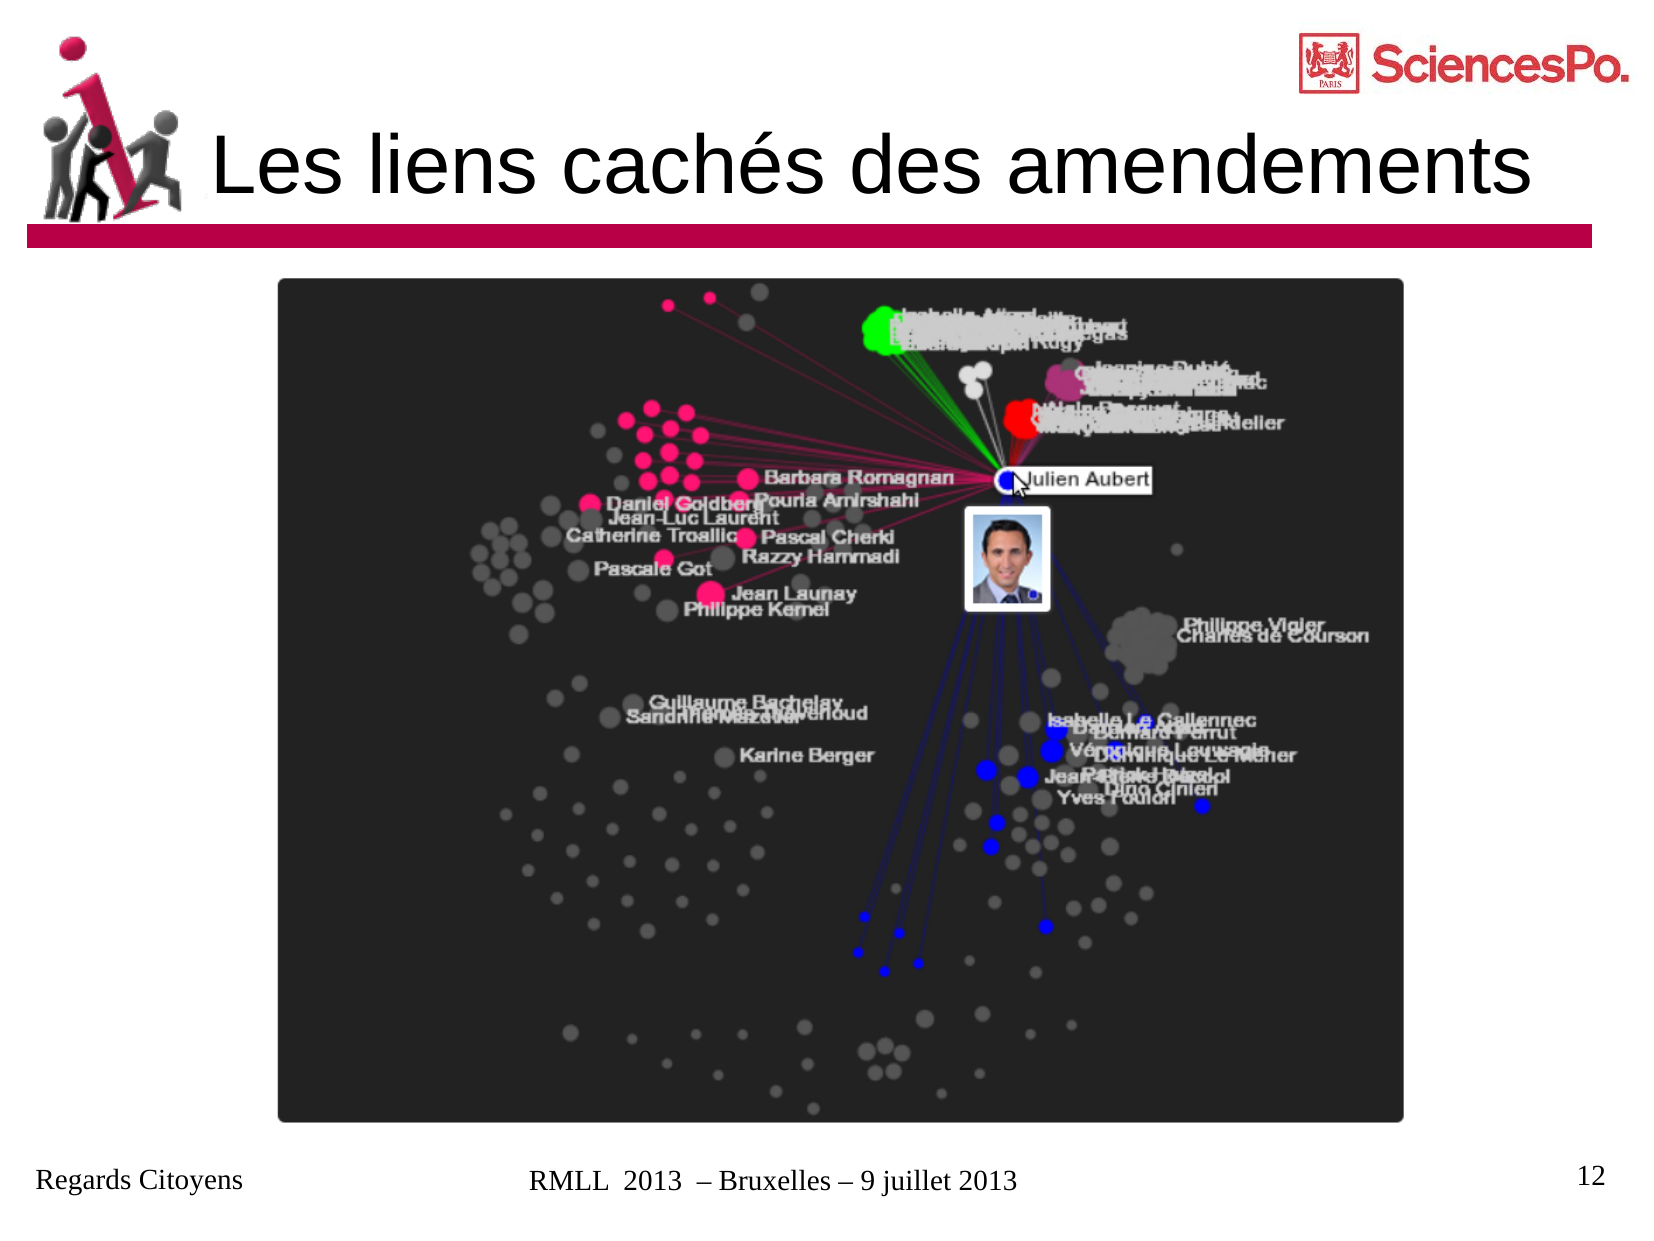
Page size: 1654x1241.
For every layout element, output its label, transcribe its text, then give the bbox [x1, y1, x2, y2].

picture [1299, 5, 1654, 125]
title Les liens cachés des amendements [210, 68, 1599, 261]
picture [264, 270, 1418, 1134]
picture [27, 31, 208, 224]
